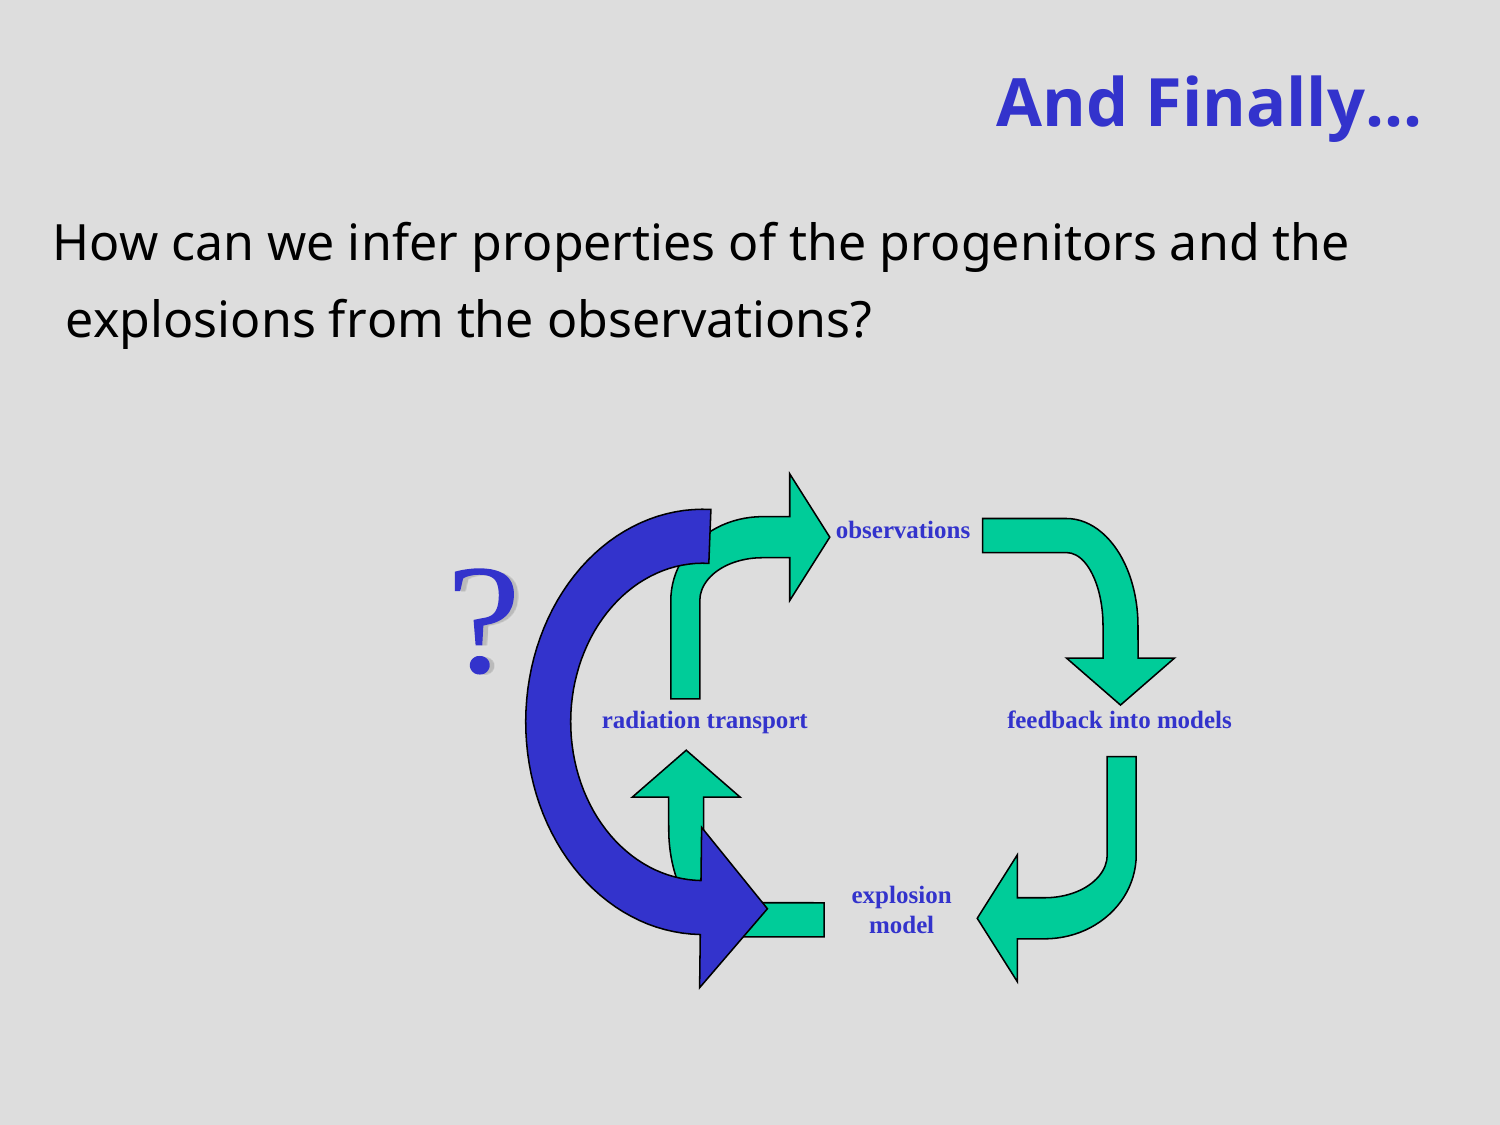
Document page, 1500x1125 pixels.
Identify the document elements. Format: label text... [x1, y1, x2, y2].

text_box observations [820, 505, 986, 552]
text_box ? [454, 568, 514, 646]
text_box [525, 509, 766, 988]
text_box How can we infer properties of the progenitors and the explosions from the observations? [37, 203, 1500, 466]
text_box And Finally... [900, 57, 1438, 150]
text_box feedback into models [992, 696, 1248, 742]
text_box radiation transport [571, 696, 879, 734]
text_box ? [469, 655, 490, 675]
text_box explosion model [801, 870, 1003, 946]
